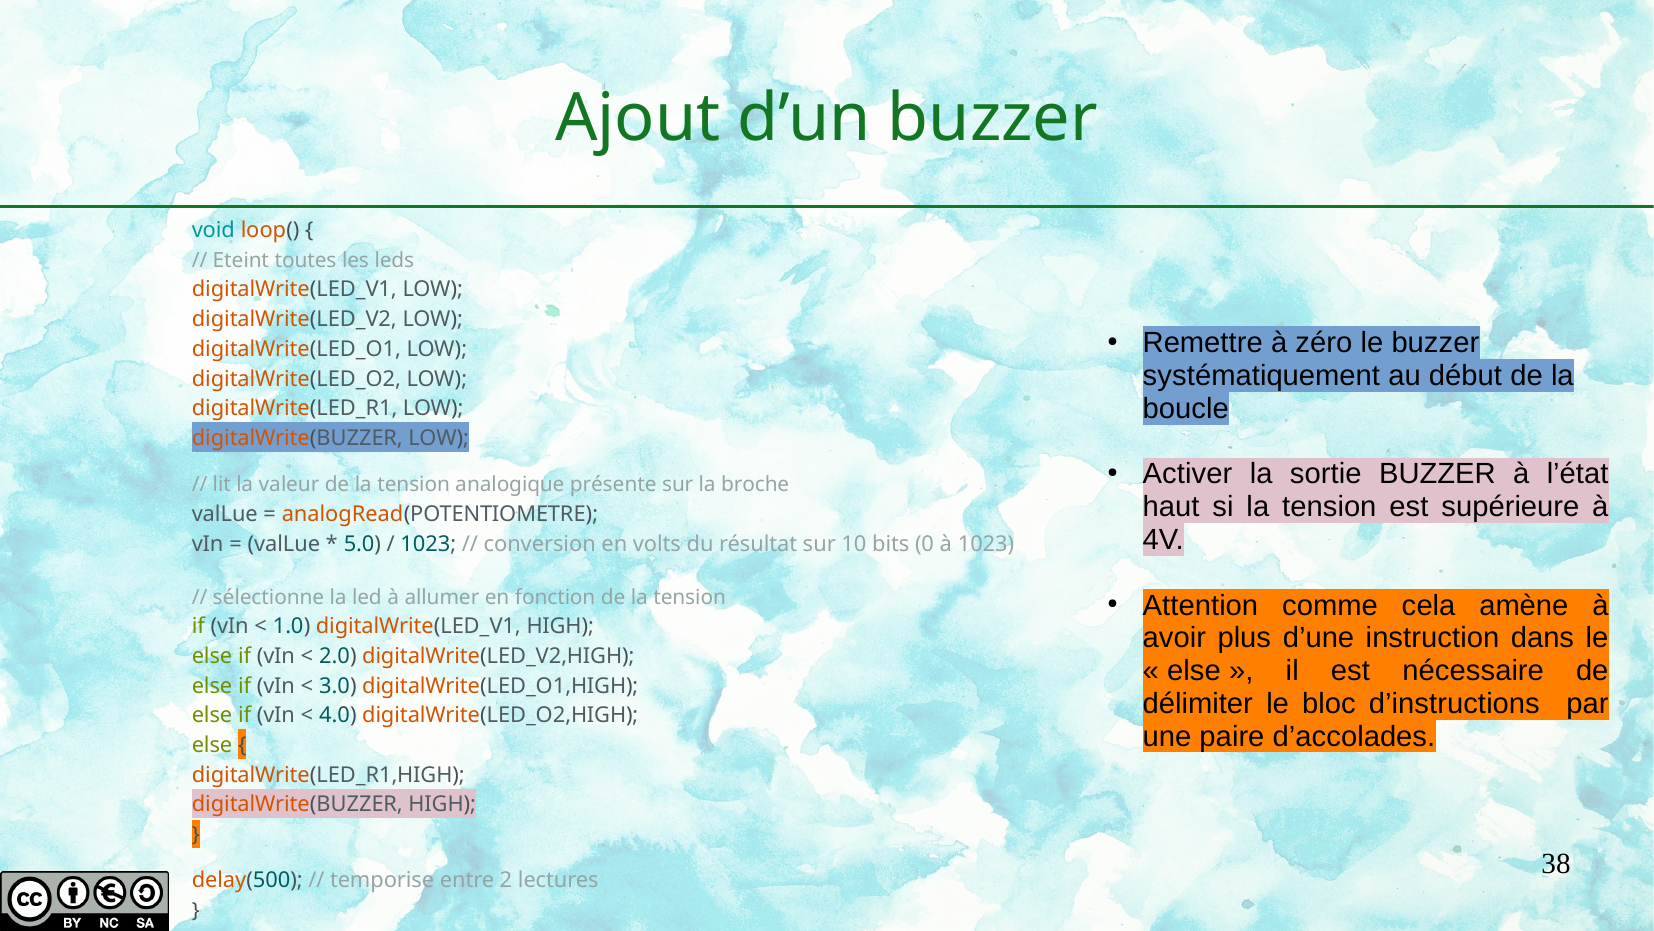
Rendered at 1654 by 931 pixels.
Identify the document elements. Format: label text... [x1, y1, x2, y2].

text_box Remettre à zéro le buzzer systématiquement au début de la boucle Activer la sortie BUZZER à l’état haut si la tension est supérieure à 4V. Attention comme cela amène à avoir plus d’une instruction dans le « else », il est nécessaire de délimiter le bloc d’instructions par une paire d’accolades. [1092, 318, 1625, 760]
text_box void loop() { // Eteint toutes les leds digitalWrite(LED_V1, LOW); digitalWrite(LED_V2, LOW); digitalWrite(LED_O1, LOW); digitalWrite(LED_O2, LOW); digitalWrite(LED_R1, LOW); digitalWrite(BUZZER, LOW); // lit la valeur de la tension analogique présente sur la broche valLue = analogRead(POTENTIOMETRE); vIn = (valLue * 5.0) / 1023; // conversion en volts du résultat sur 10 bits (0 à 1023) // sélectionne la led à allumer en fonction de la tension if (vIn < 1.0) digitalWrite(LED_V1, HIGH); else if (vIn < 2.0) digitalWrite(LED_V2,HIGH); else if (vIn < 3.0) digitalWrite(LED_O1,HIGH); else if (vIn < 4.0) digitalWrite(LED_O2,HIGH); else { digitalWrite(LED_R1,HIGH); digitalWrite(BUZZER, HIGH); } delay(500); // temporise entre 2 lectures } [177, 206, 1123, 931]
picture [0, 871, 169, 931]
title Ajout d’un buzzer [82, 37, 1571, 193]
